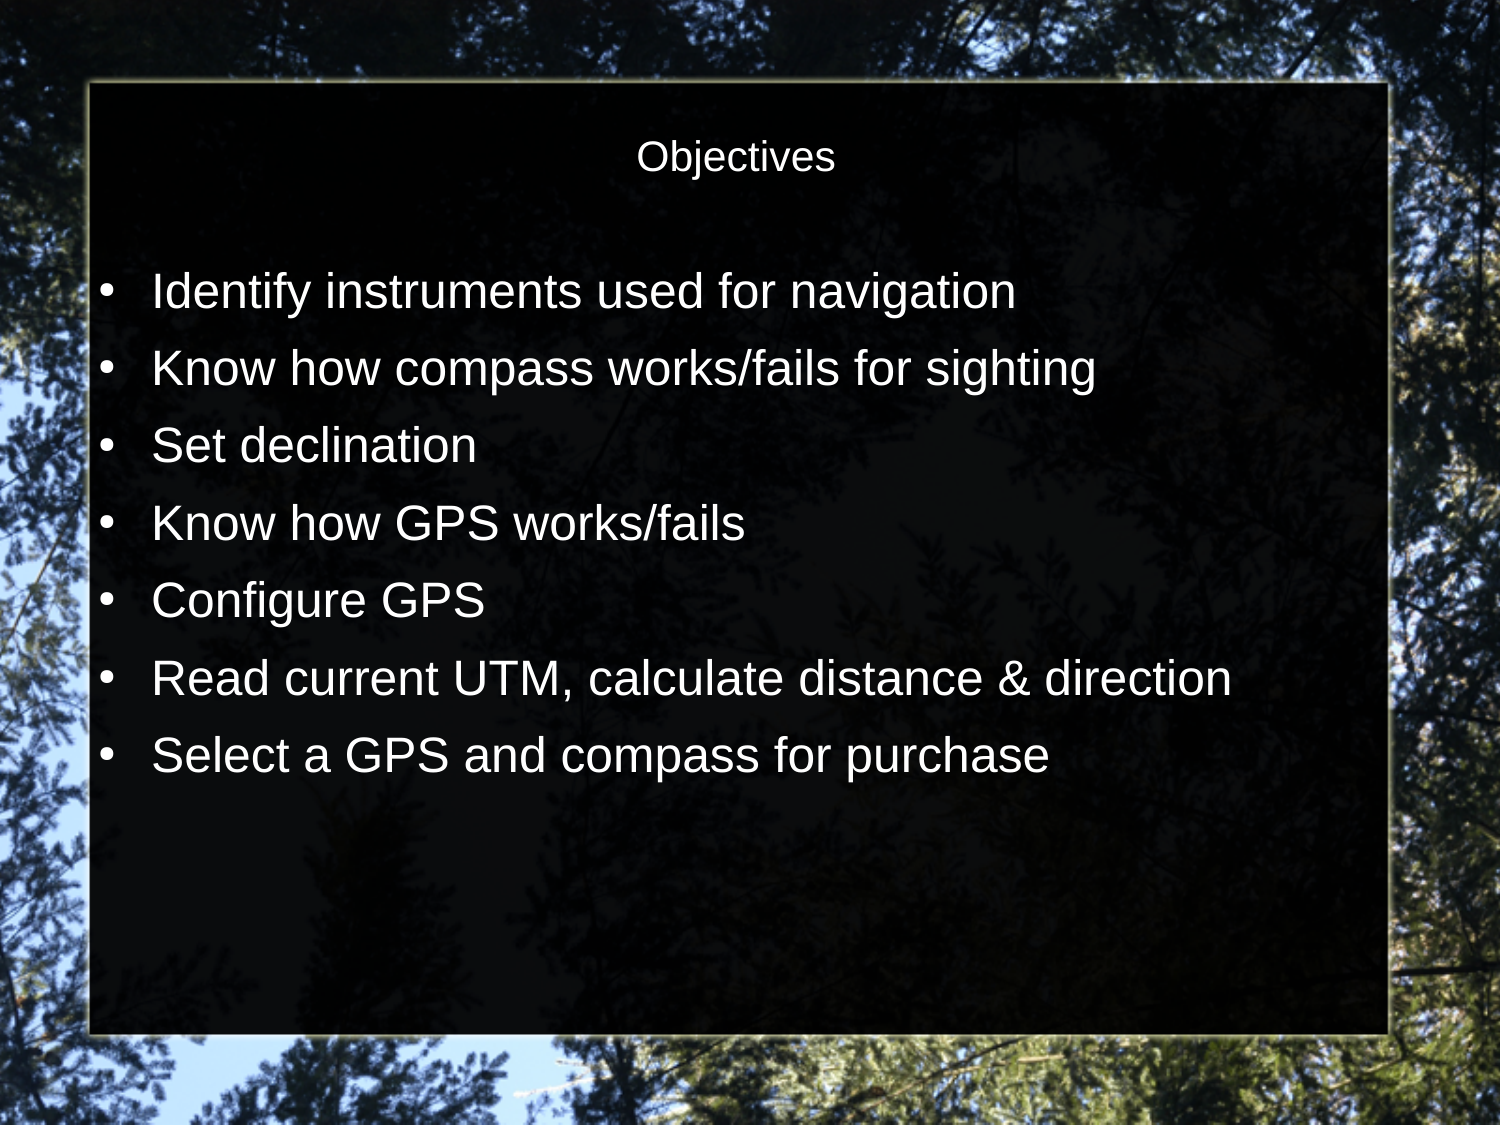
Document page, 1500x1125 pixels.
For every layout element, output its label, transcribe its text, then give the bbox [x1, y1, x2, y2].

picture [0, 0, 1500, 1125]
list Identify instruments used for navigation Know how compass works/fails for sighting Set declination Know how GPS works/fails Configure GPS Read current UTM, calculate distance & direction Select a GPS and compass for purchase [80, 263, 1393, 916]
title Objectives [80, 80, 1393, 233]
